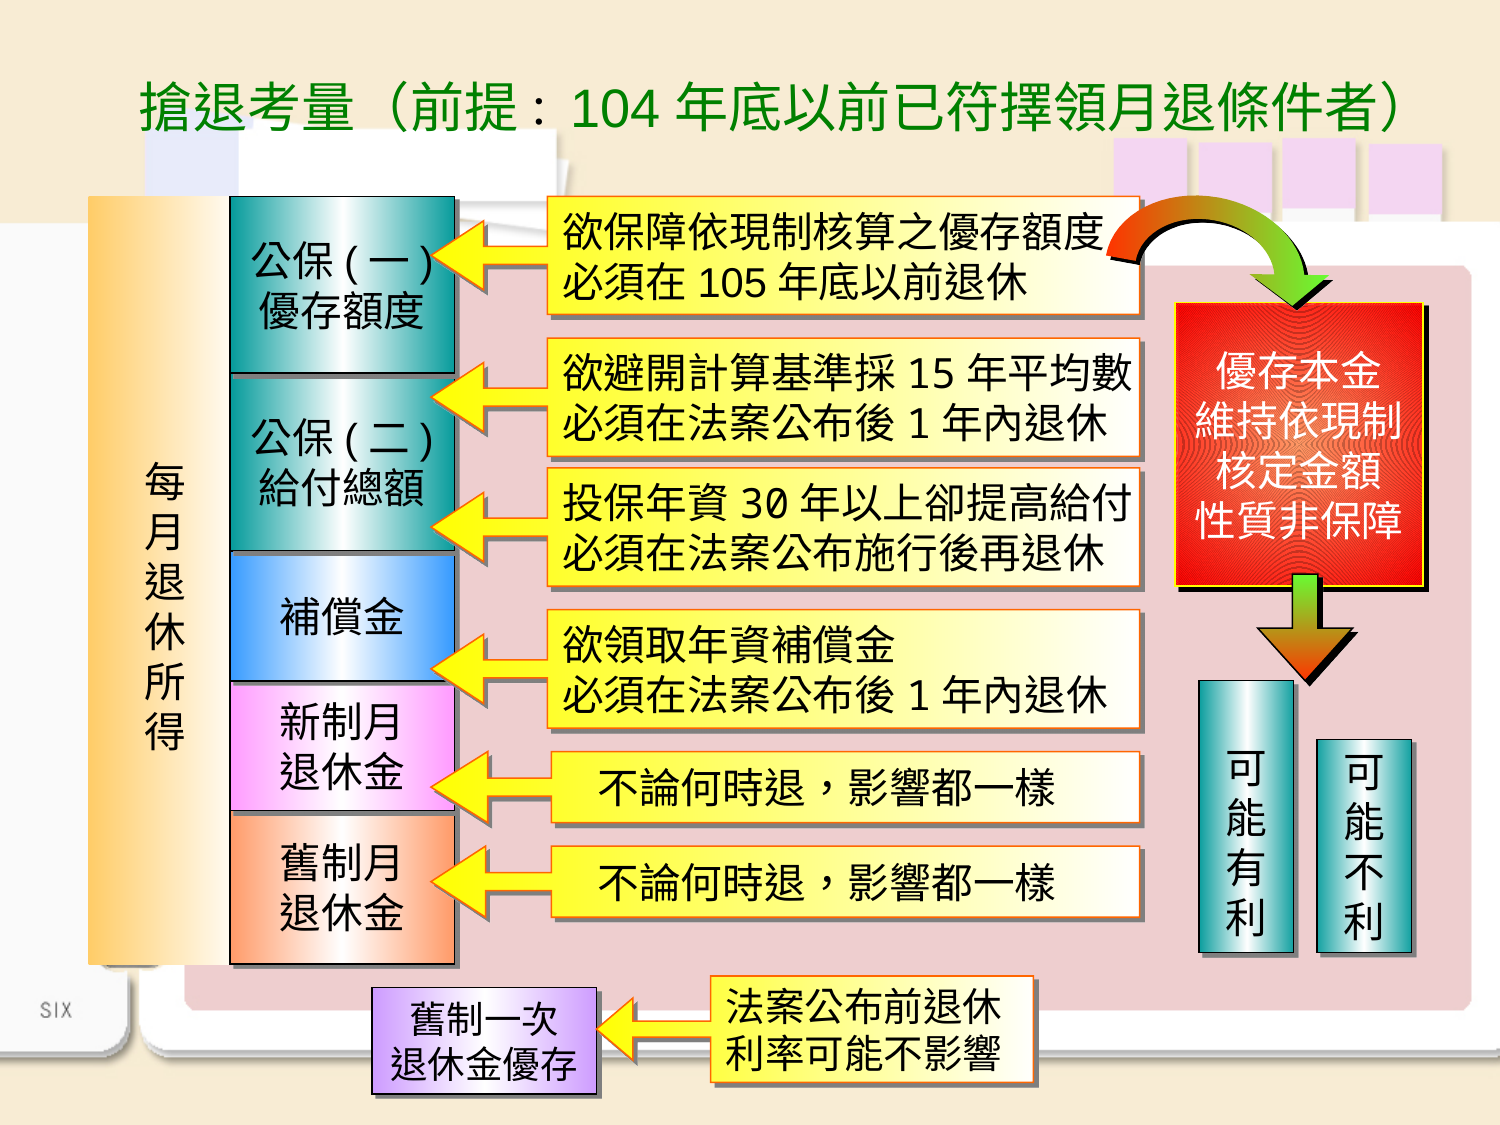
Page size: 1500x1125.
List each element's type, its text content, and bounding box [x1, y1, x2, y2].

text_box 補償金 [230, 551, 454, 681]
text_box 可 能 有 利 [1199, 681, 1293, 953]
text_box 每 月 退 休 所 得 [89, 196, 242, 964]
text_box 公保(二) 給付總額 [230, 373, 454, 550]
text_box 優存本金 維持依現制 核定金額 性質非保障 [1175, 303, 1423, 586]
text_box 欲領取年資補償金 必須在法案公布後1年內退休 [430, 609, 1140, 729]
text_box 公保(一) 優存額度 [230, 196, 454, 373]
text_box 欲避開計算基準採15年平均數 必須在法案公布後1年內退休 [430, 338, 1140, 457]
text_box [1257, 574, 1353, 681]
text_box 不論何時退，影響都一樣 [430, 751, 1140, 823]
text_box [1105, 195, 1330, 306]
text_box 舊制一次 退休金優存 [372, 988, 596, 1094]
text_box 法案公布前退休 利率可能不影響 [596, 976, 1034, 1083]
text_box 欲保障依現制核算之優存額度 必須在105年底以前退休 [430, 196, 1140, 315]
title 搶退考量（前提：104年底以前已符擇領月退條件者） [123, 66, 1500, 138]
text_box 舊制月 退休金 [230, 811, 454, 964]
text_box 不論何時退，影響都一樣 [430, 846, 1140, 918]
text_box 可 能 不 利 [1317, 740, 1411, 952]
text_box 新制月 退休金 [230, 681, 454, 810]
text_box 投保年資30年以上卻提高給付 必須在法案公布施行後再退休 [430, 467, 1140, 587]
